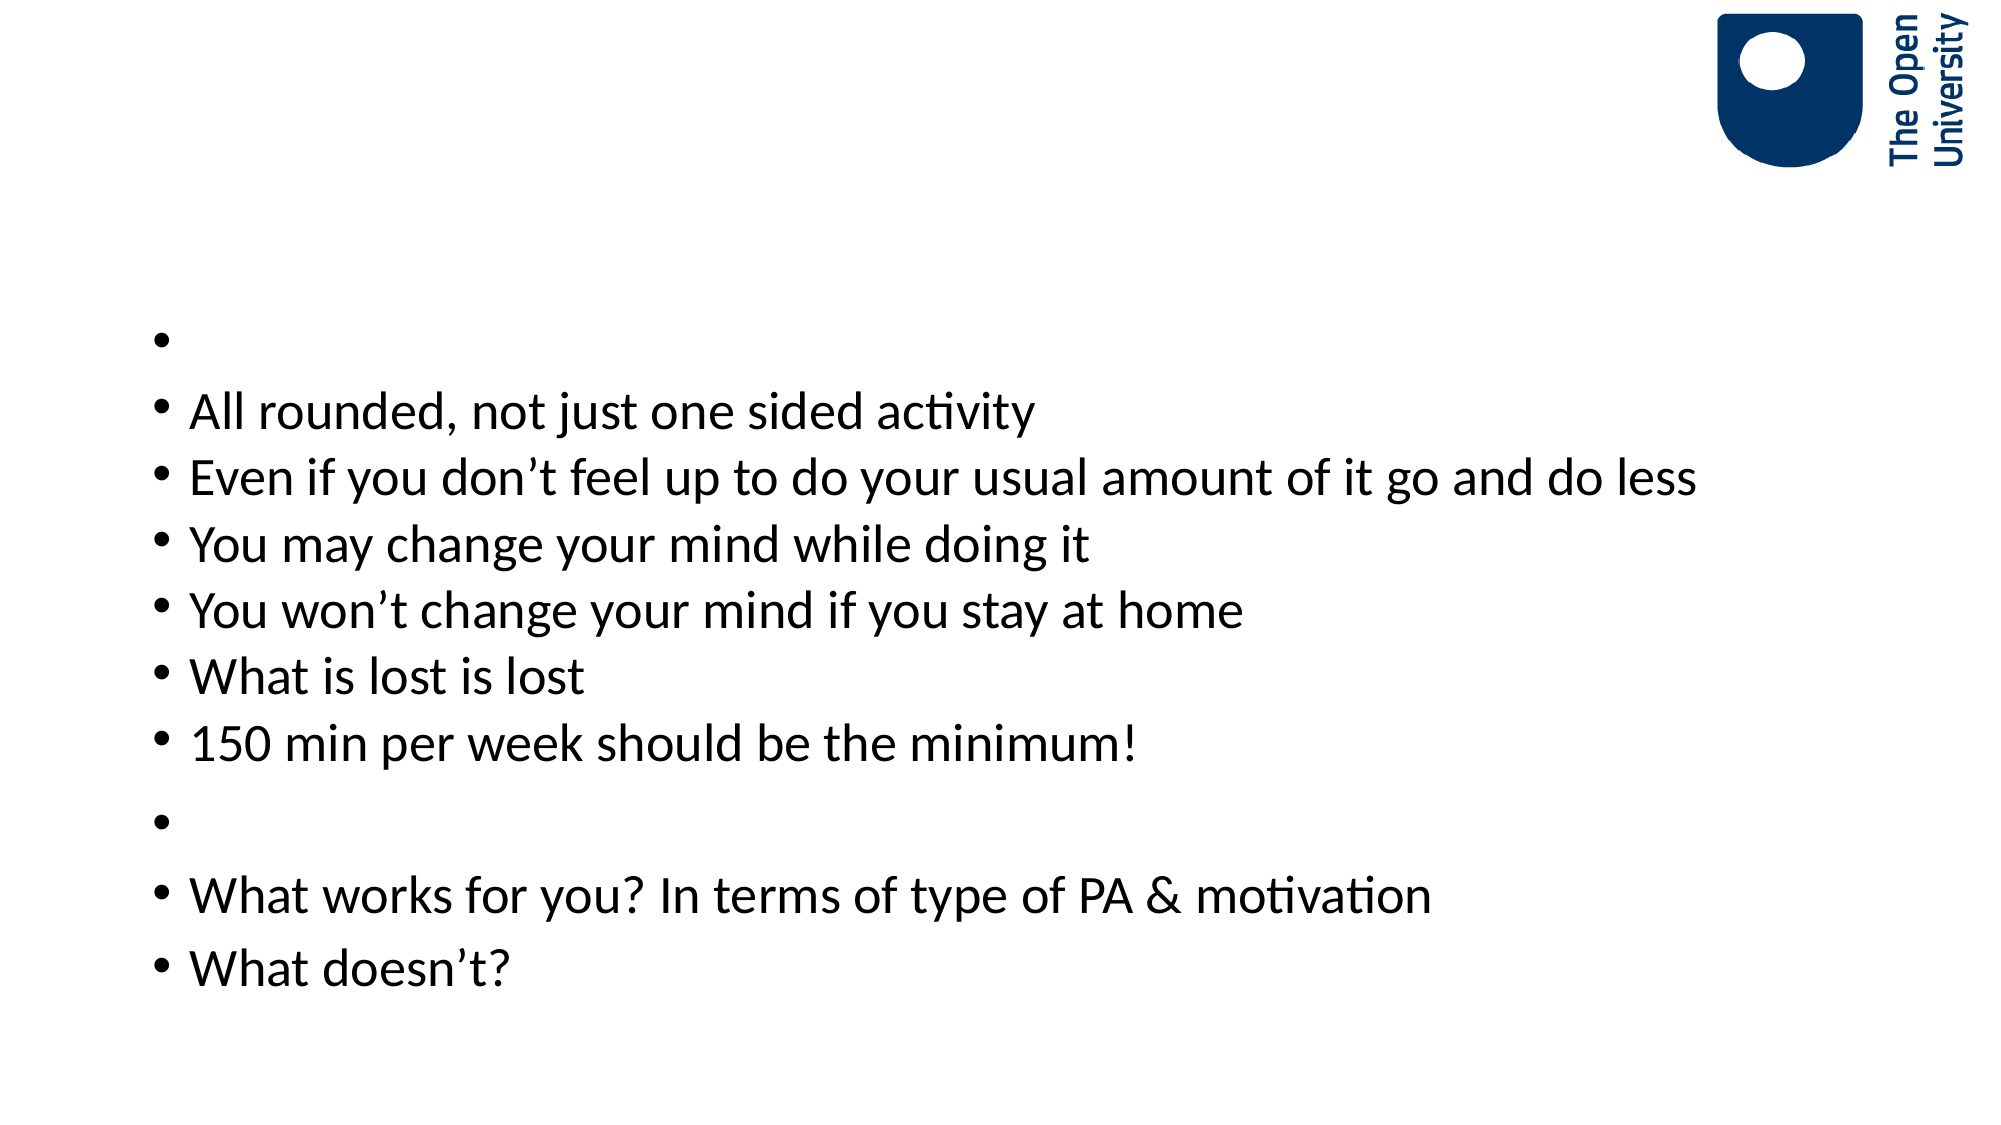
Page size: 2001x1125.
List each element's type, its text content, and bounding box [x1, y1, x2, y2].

list All rounded, not just one sided activity Even if you don’t feel up to do your usual amount of it go and do less You may change your mind while doing it You won’t change your mind if you stay at home What is lost is lost 150 min per week should be the minimum! What works for you? In terms of type of PA & motivation What doesn’t? [137, 299, 1863, 1014]
picture [1716, 10, 1971, 170]
